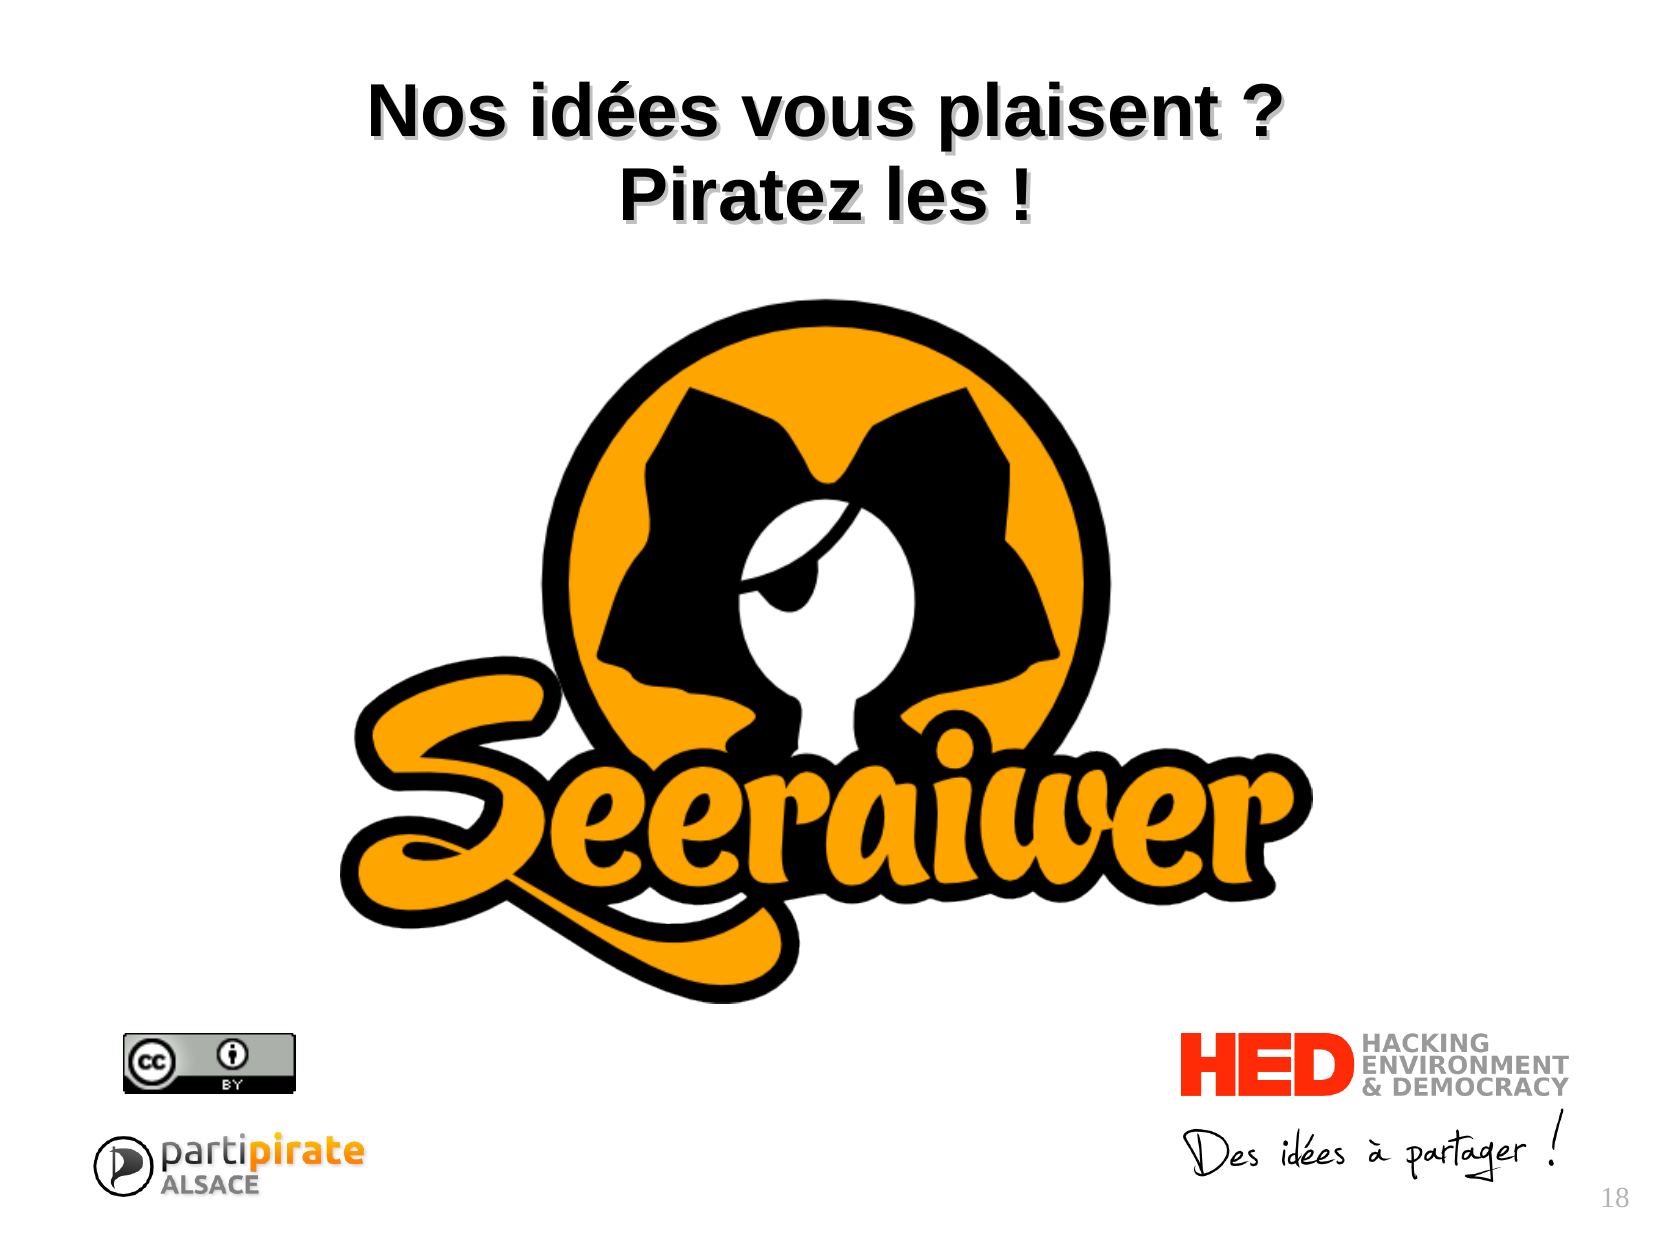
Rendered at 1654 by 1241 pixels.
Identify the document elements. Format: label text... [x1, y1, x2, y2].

picture [340, 271, 1313, 1004]
picture [123, 1033, 296, 1094]
picture [1181, 1033, 1569, 1182]
picture [88, 1121, 371, 1207]
title Nos idées vous plaisent ? Piratez les ! [82, 49, 1571, 257]
